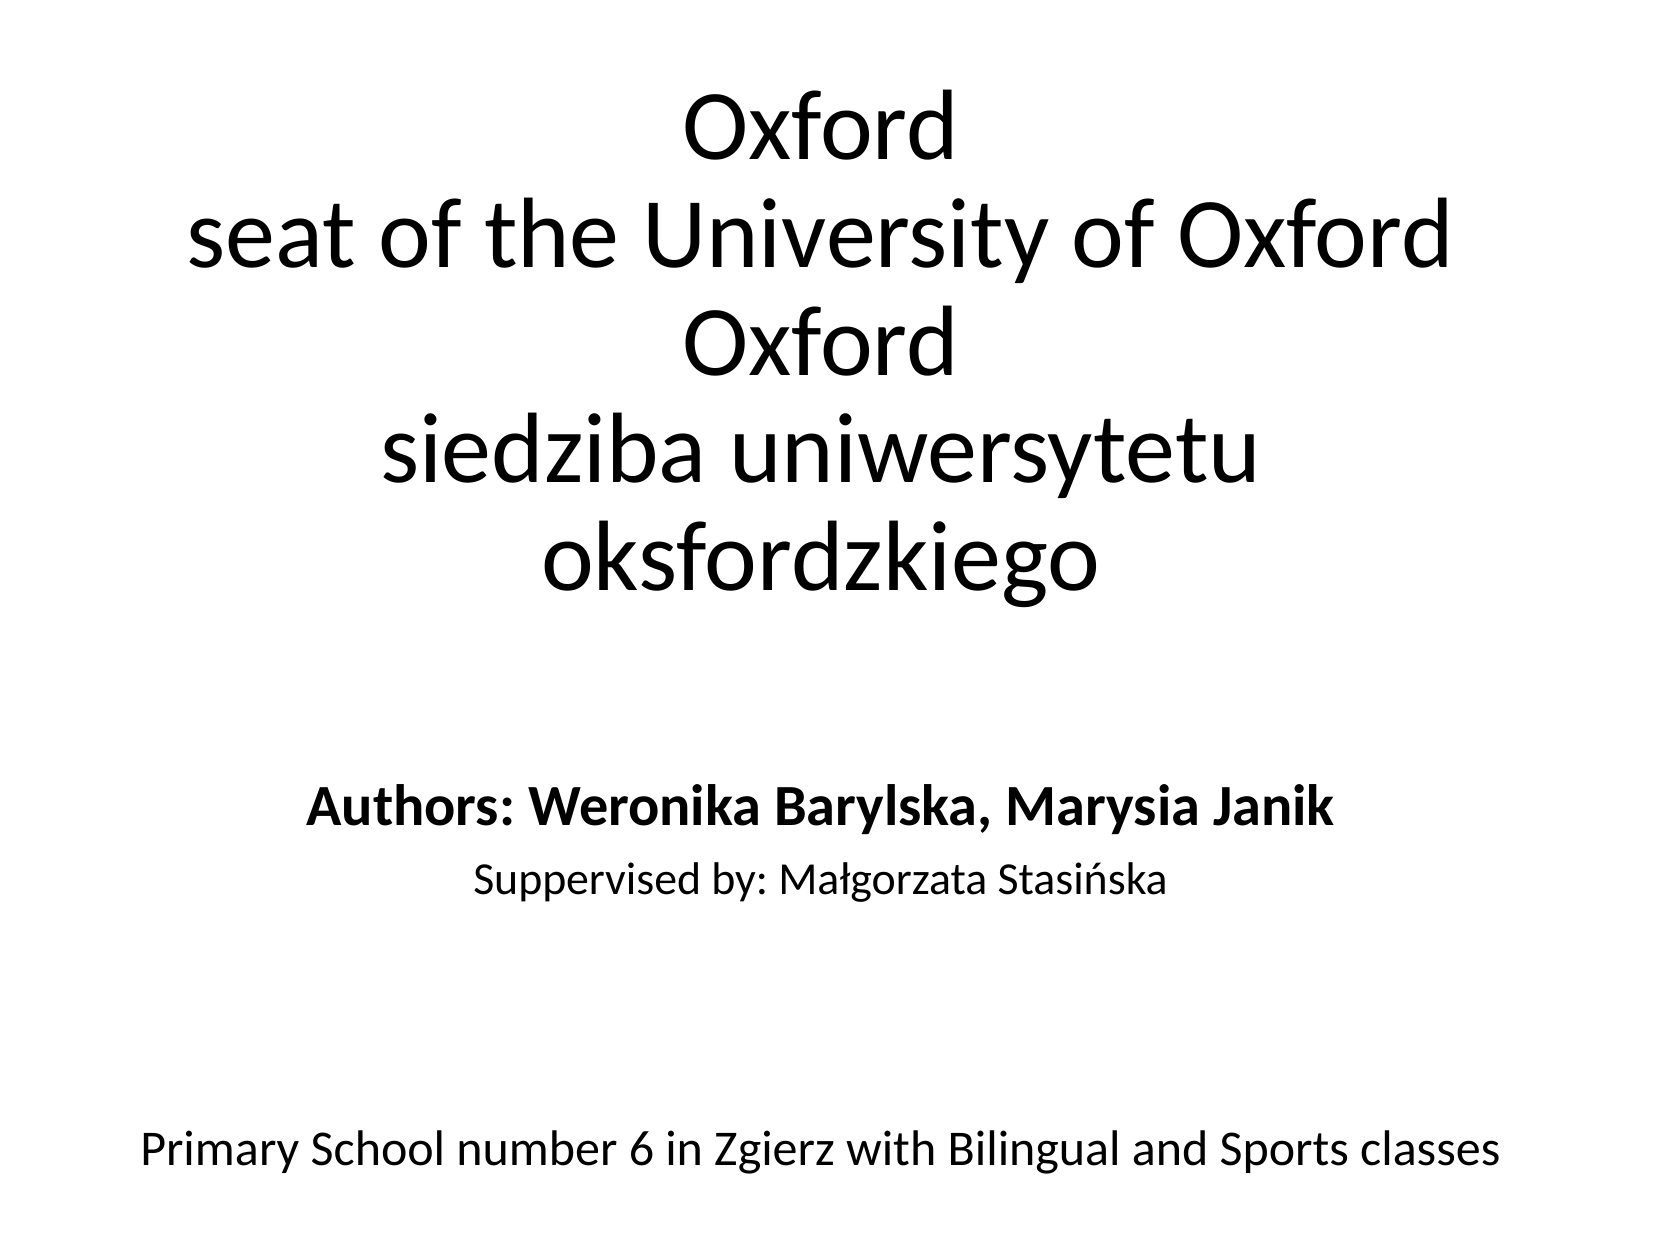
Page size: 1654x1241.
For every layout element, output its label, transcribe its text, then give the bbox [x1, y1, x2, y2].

subtitle Authors: Weronika Barylska, Marysia Janik Suppervised by: Małgorzata Stasińska Primary School number 6 in Zgierz with Bilingual and Sports classes [118, 773, 1524, 1211]
title Oxford seat of the University of Oxford Oxford siedziba uniwersytetu oksfordzkiego [118, 29, 1524, 621]
